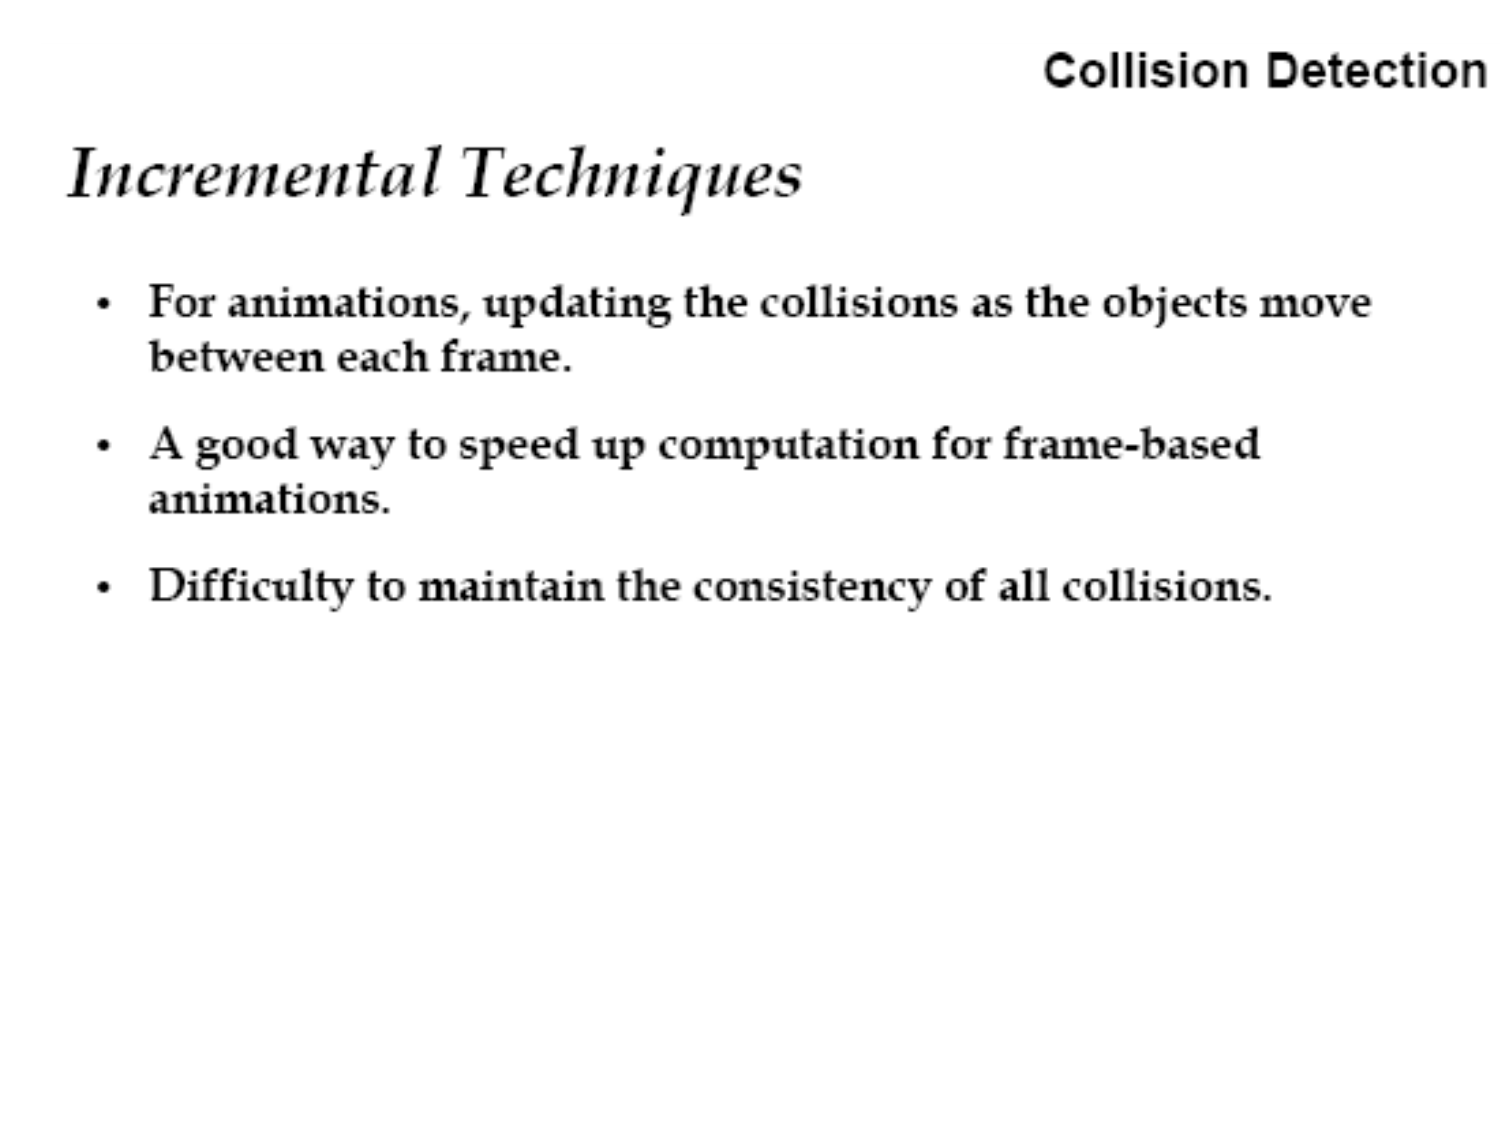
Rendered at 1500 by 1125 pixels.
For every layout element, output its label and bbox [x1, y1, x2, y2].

picture [41, 42, 1500, 768]
